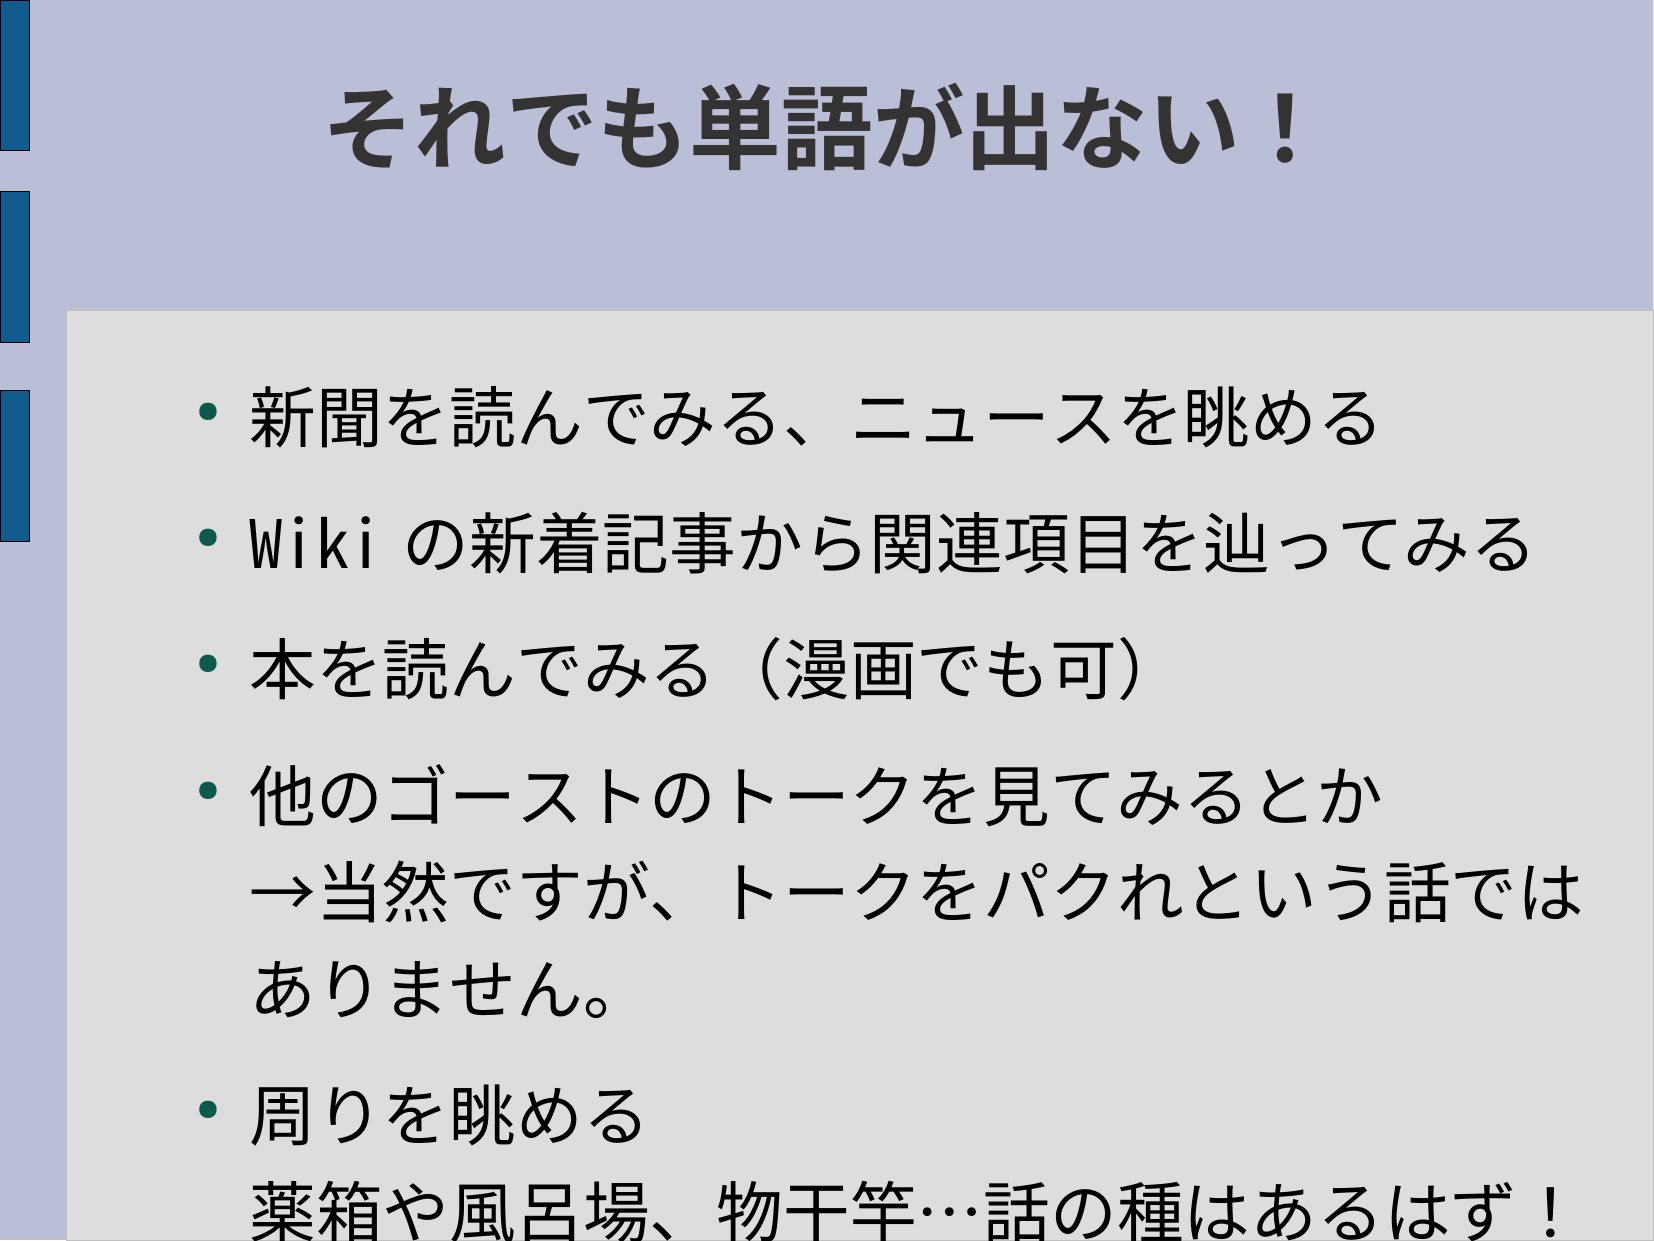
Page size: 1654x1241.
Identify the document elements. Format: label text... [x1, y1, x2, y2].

list 新聞を読んでみる、ニュースを眺める Wikiの新着記事から関連項目を辿ってみる 本を読んでみる（漫画でも可） 他のゴーストのトークを見てみるとか →当然ですが、トークをパクれという話ではありません。 周りを眺める 薬箱や風呂場、物干竿…話の種はあるはず！ ファンタジーやSFの世界観のゴーストは 難しいですが…。 [178, 364, 1625, 1211]
title それでも単語が出ない！ [121, 19, 1534, 227]
